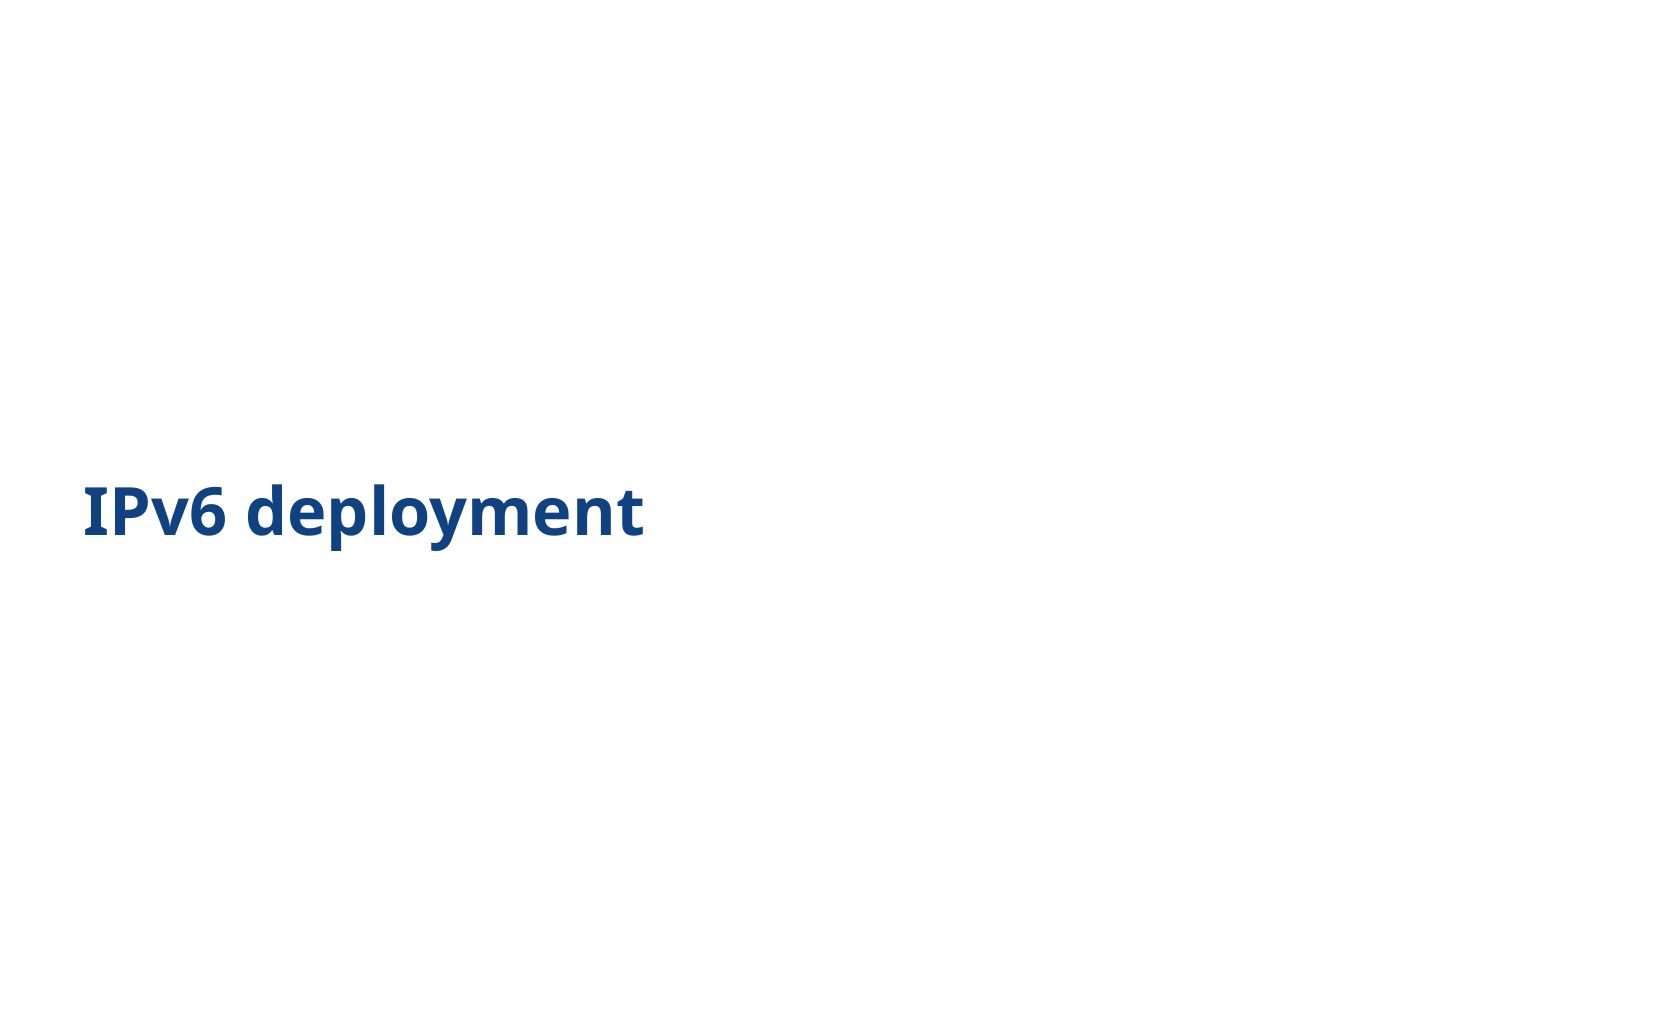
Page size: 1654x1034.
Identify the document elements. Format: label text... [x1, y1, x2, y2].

title IPv6 deployment [83, 434, 1552, 585]
